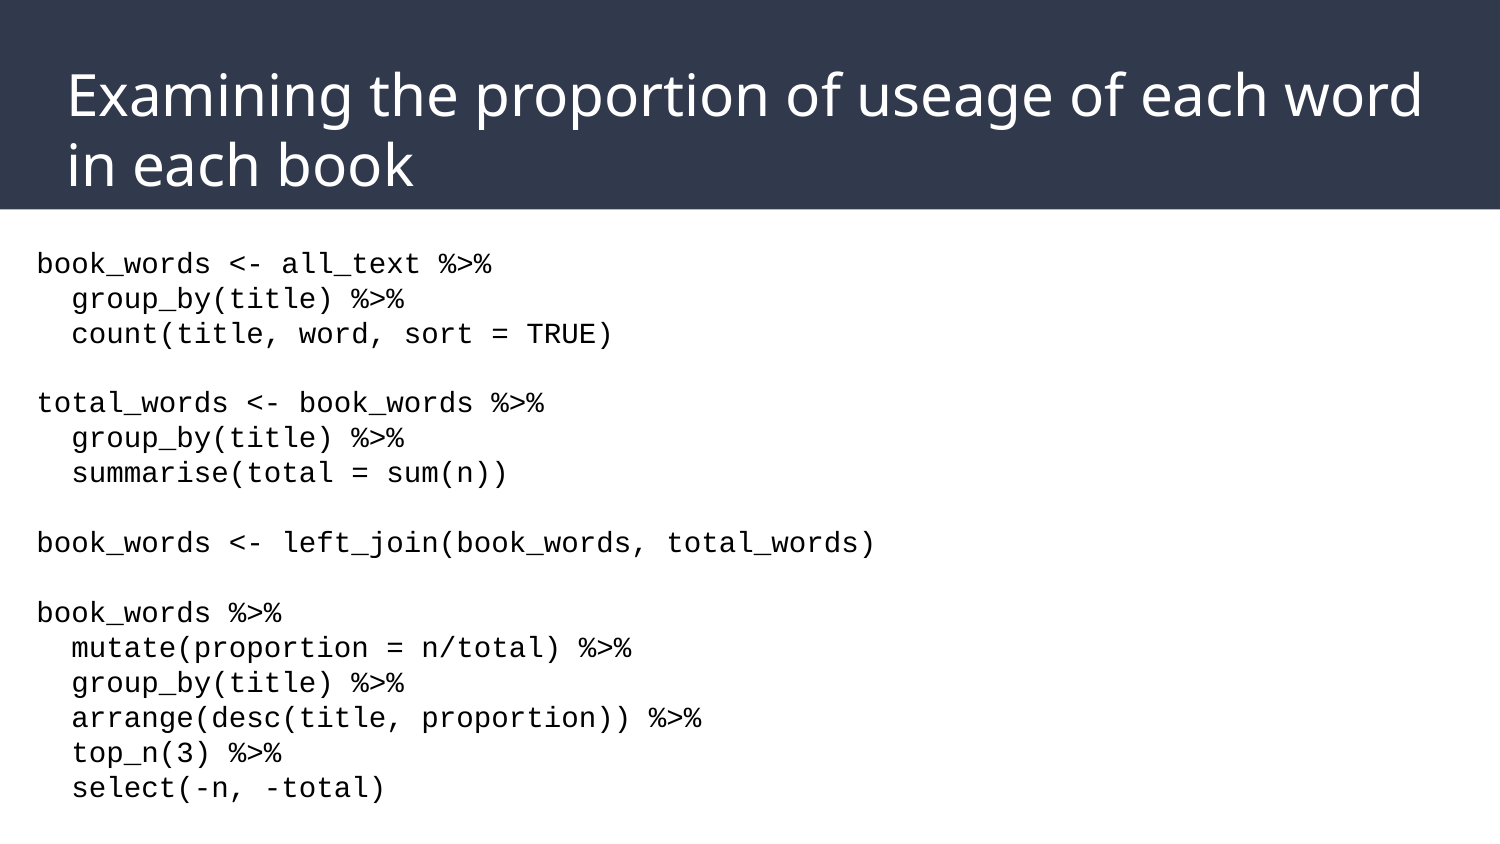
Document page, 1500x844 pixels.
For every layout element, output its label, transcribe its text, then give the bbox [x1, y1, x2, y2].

text_box book_words <- all_text %>% group_by(title) %>% count(title, word, sort = TRUE) total_words <- book_words %>% group_by(title) %>% summarise(total = sum(n)) book_words <- left_join(book_words, total_words) book_words %>% mutate(proportion = n/total) %>% group_by(title) %>% arrange(desc(title, proportion)) %>% top_n(3) %>% select(-n, -total) [21, 228, 1487, 830]
title Examining the proportion of useage of each word in each book [51, 43, 1449, 146]
